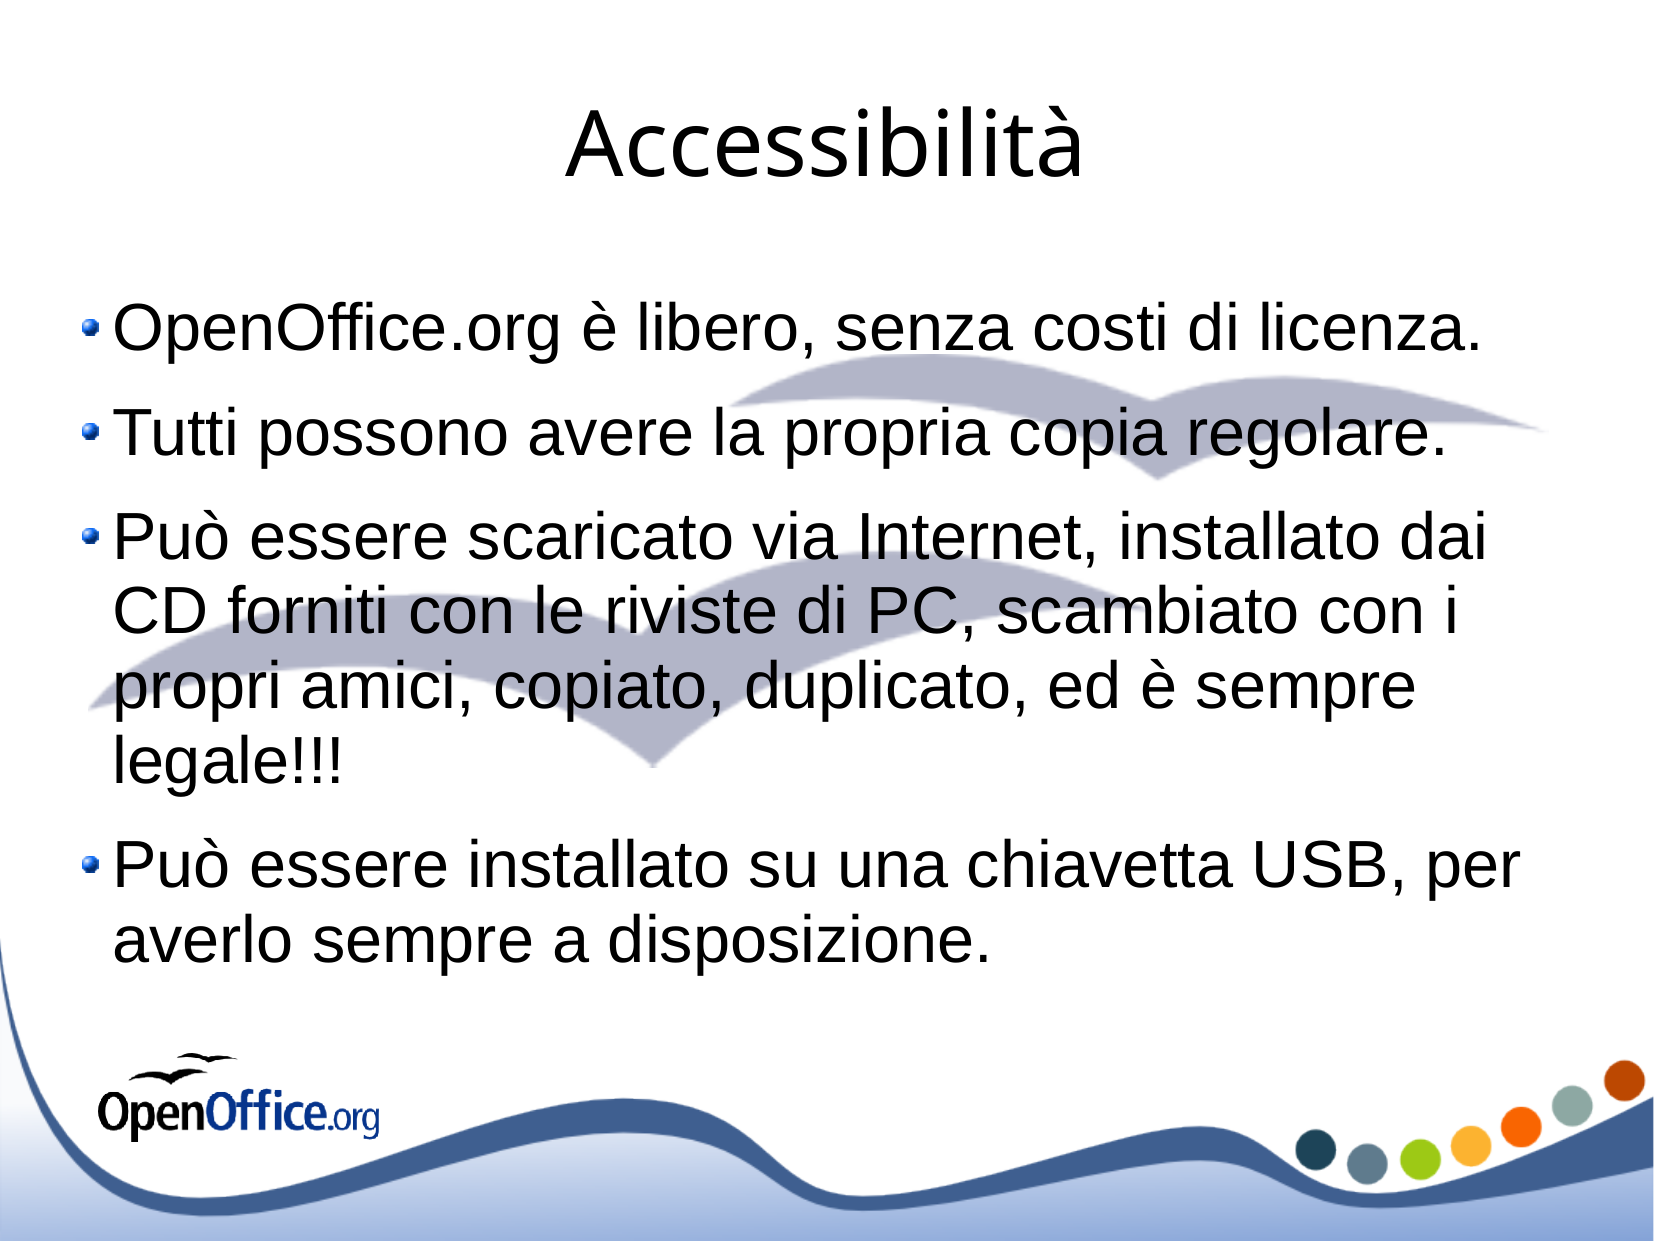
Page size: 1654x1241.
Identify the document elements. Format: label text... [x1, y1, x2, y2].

list OpenOffice.org è libero, senza costi di licenza. Tutti possono avere la propria copia regolare. Può essere scaricato via Internet, installato dai CD forniti con le riviste di PC, scambiato con i propri amici, copiato, duplicato, ed è sempre legale!!! Può essere installato su una chiavetta USB, per averlo sempre a disposizione. [82, 290, 1571, 1109]
picture [0, 938, 1654, 1241]
title Accessibilità [82, 37, 1571, 245]
